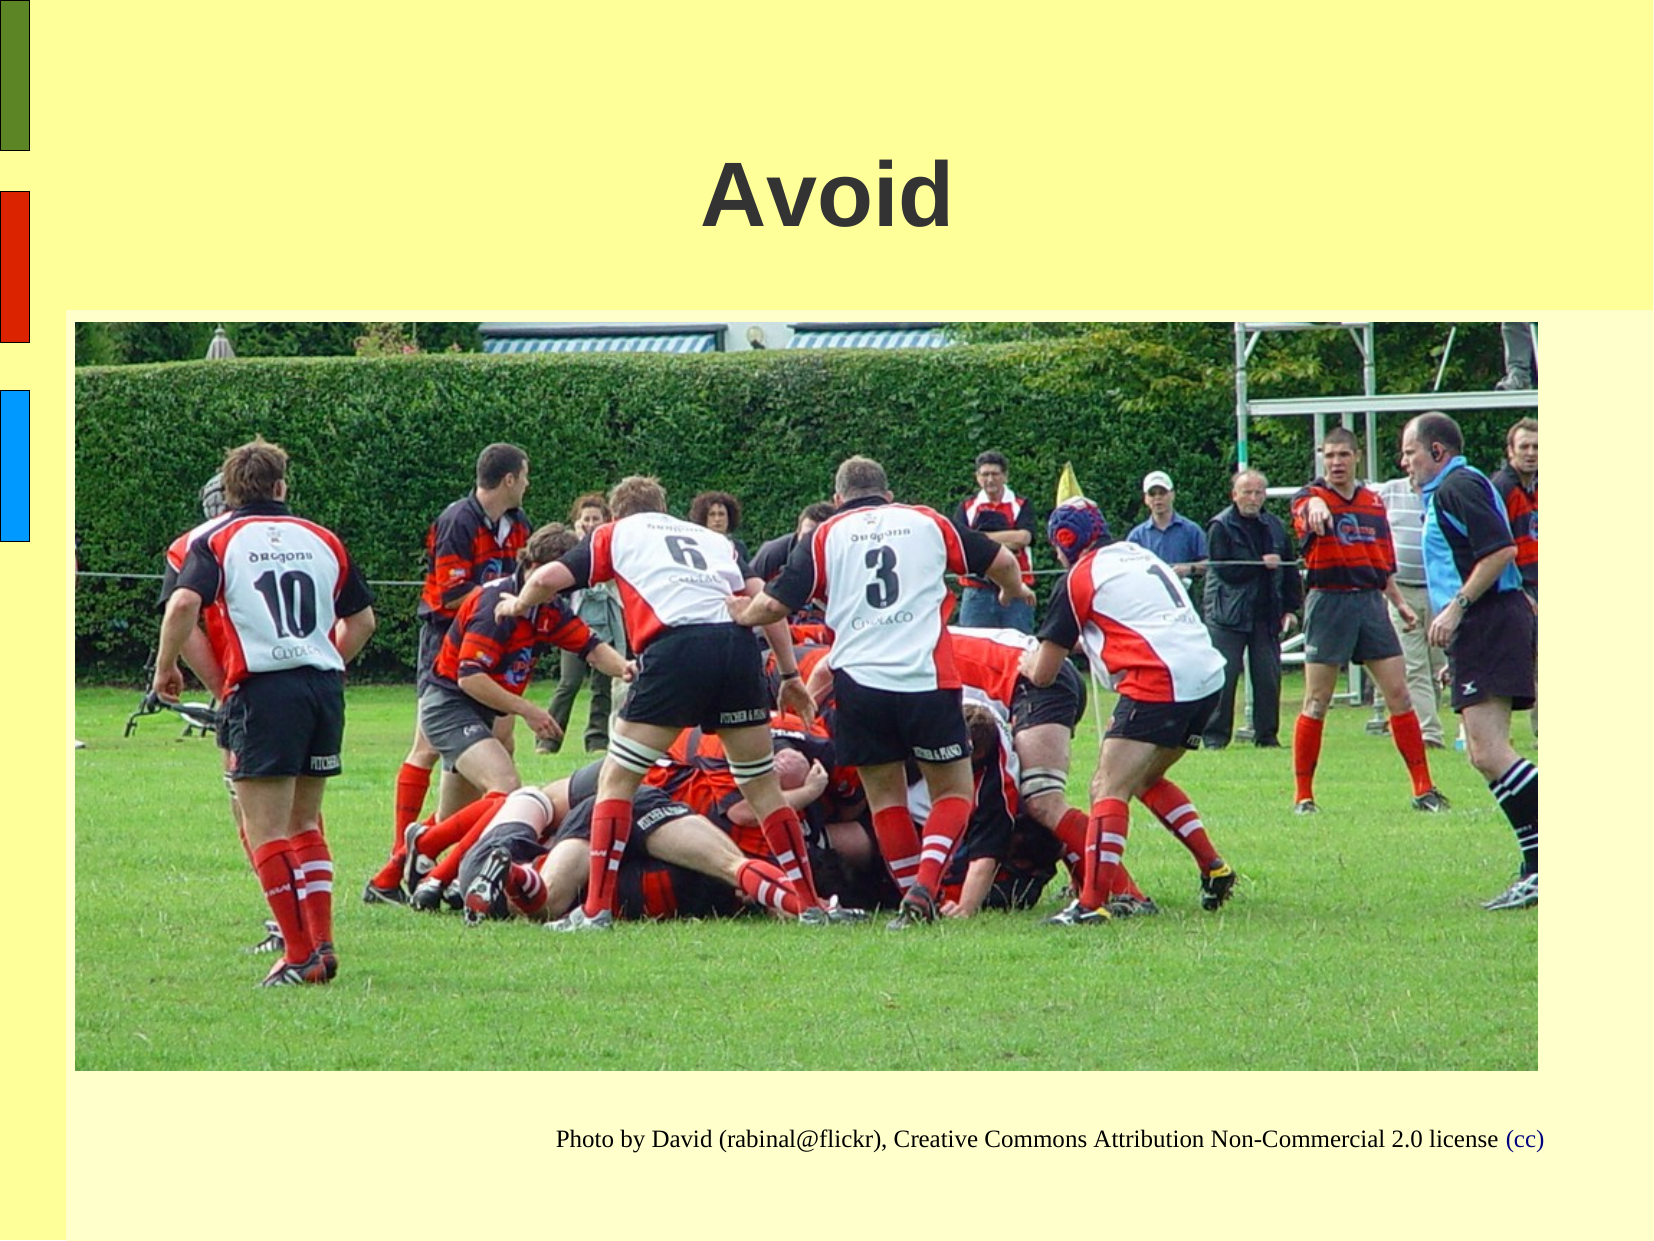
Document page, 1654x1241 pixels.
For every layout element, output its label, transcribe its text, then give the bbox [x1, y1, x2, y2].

picture [75, 322, 1538, 1072]
title Avoid [121, 91, 1534, 299]
text_box Photo by David (rabinal@flickr), Creative Commons Attribution Non-Commercial 2.0 license (cc) [556, 1125, 1544, 1154]
